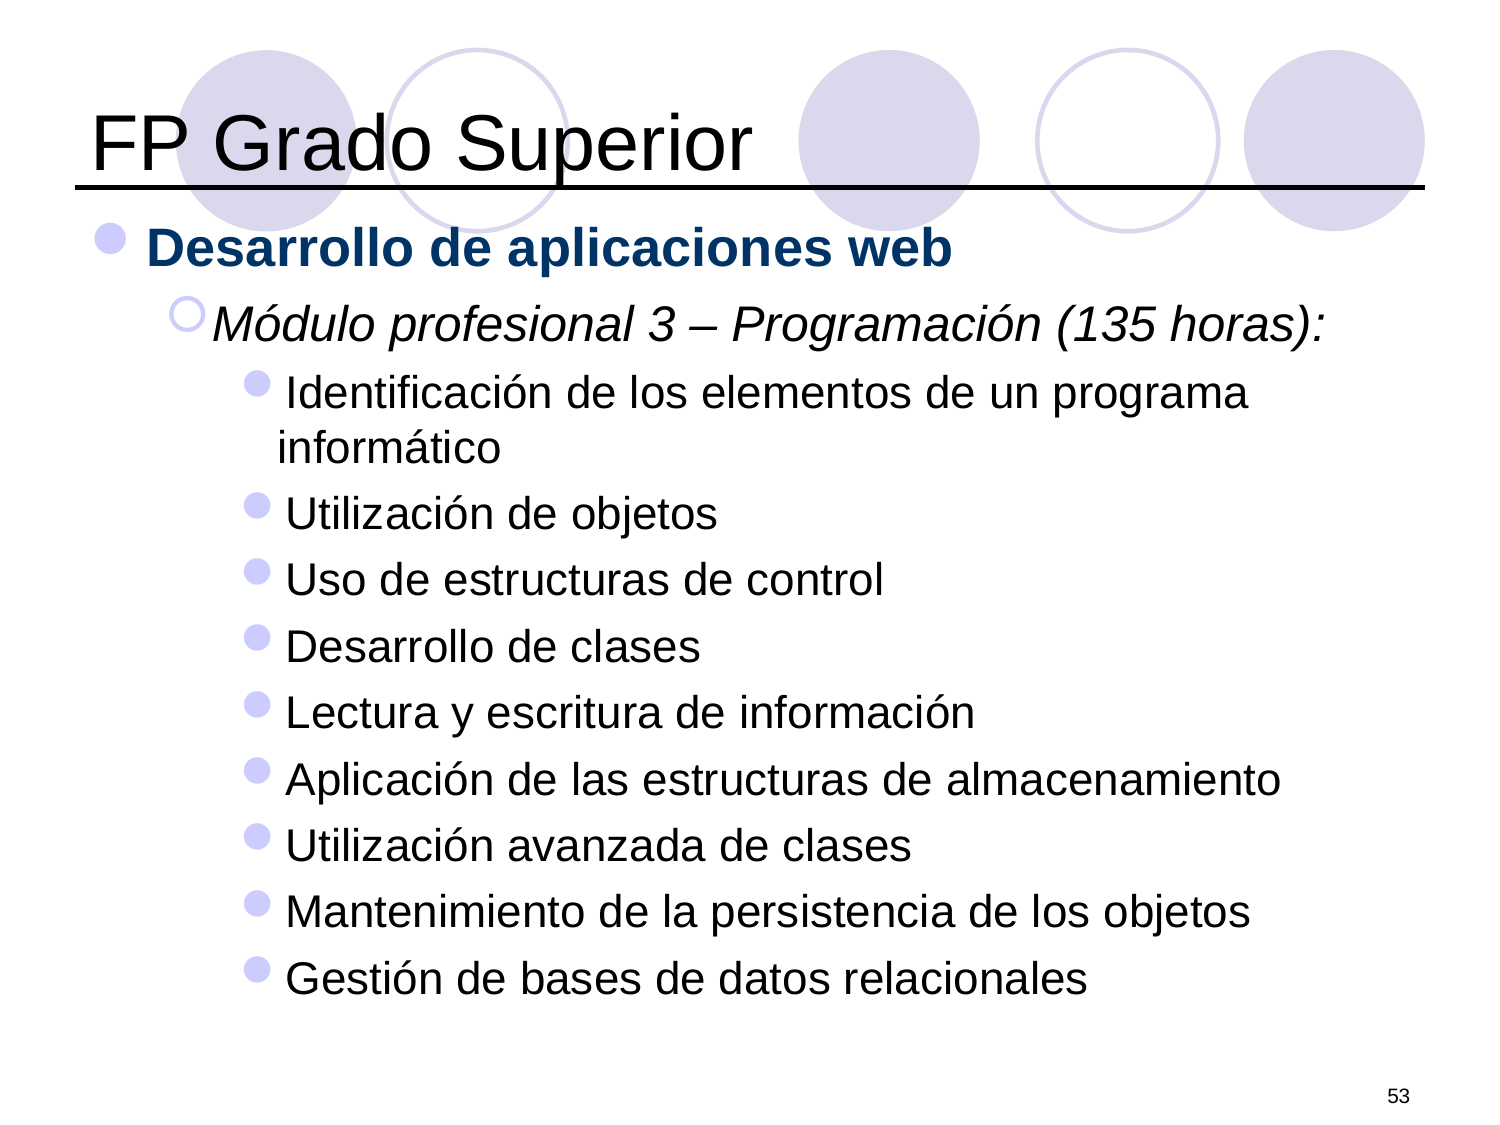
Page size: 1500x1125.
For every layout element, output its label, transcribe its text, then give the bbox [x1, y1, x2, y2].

text_box <number> [1074, 1078, 1426, 1101]
list Desarrollo de aplicaciones web Módulo profesional 3 – Programación (135 horas): Identificación de los elementos de un programa informático Utilización de objetos Uso de estructuras de control Desarrollo de clases Lectura y escritura de información Aplicación de las estructuras de almacenamiento Utilización avanzada de clases Mantenimiento de la persistencia de los objetos Gestión de bases de datos relacionales [74, 212, 1450, 1078]
title FP Grado Superior [75, 45, 1426, 212]
